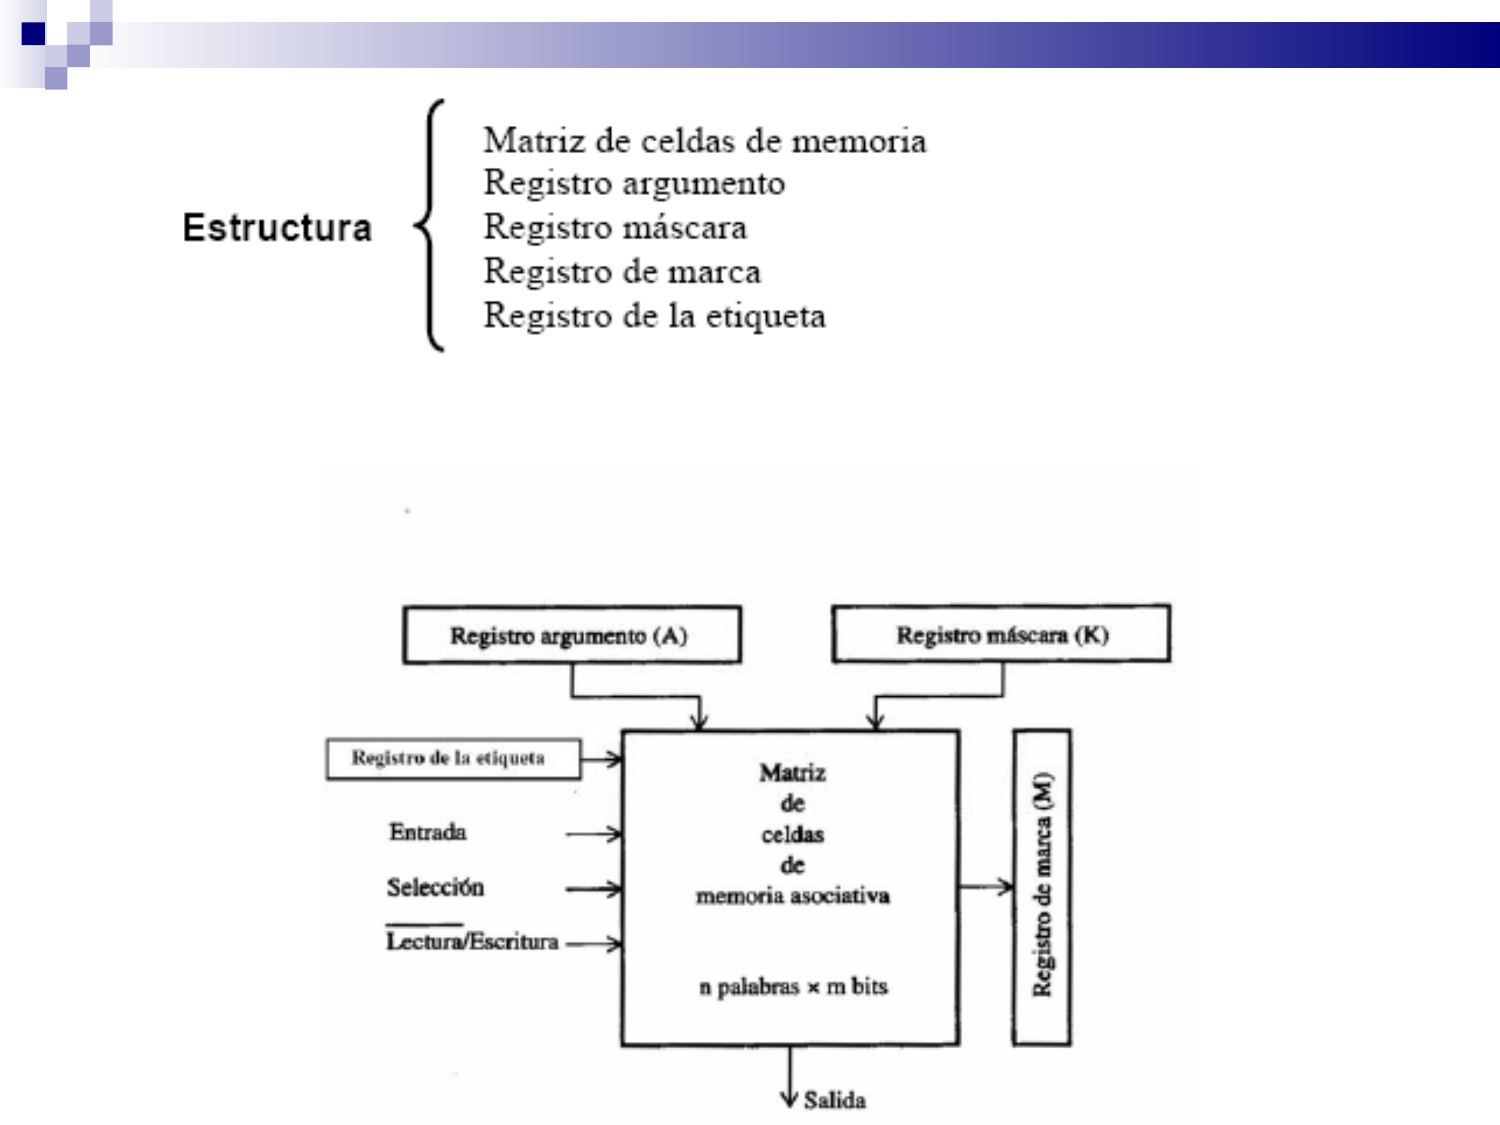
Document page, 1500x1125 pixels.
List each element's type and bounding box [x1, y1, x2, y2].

picture [183, 90, 1200, 1125]
